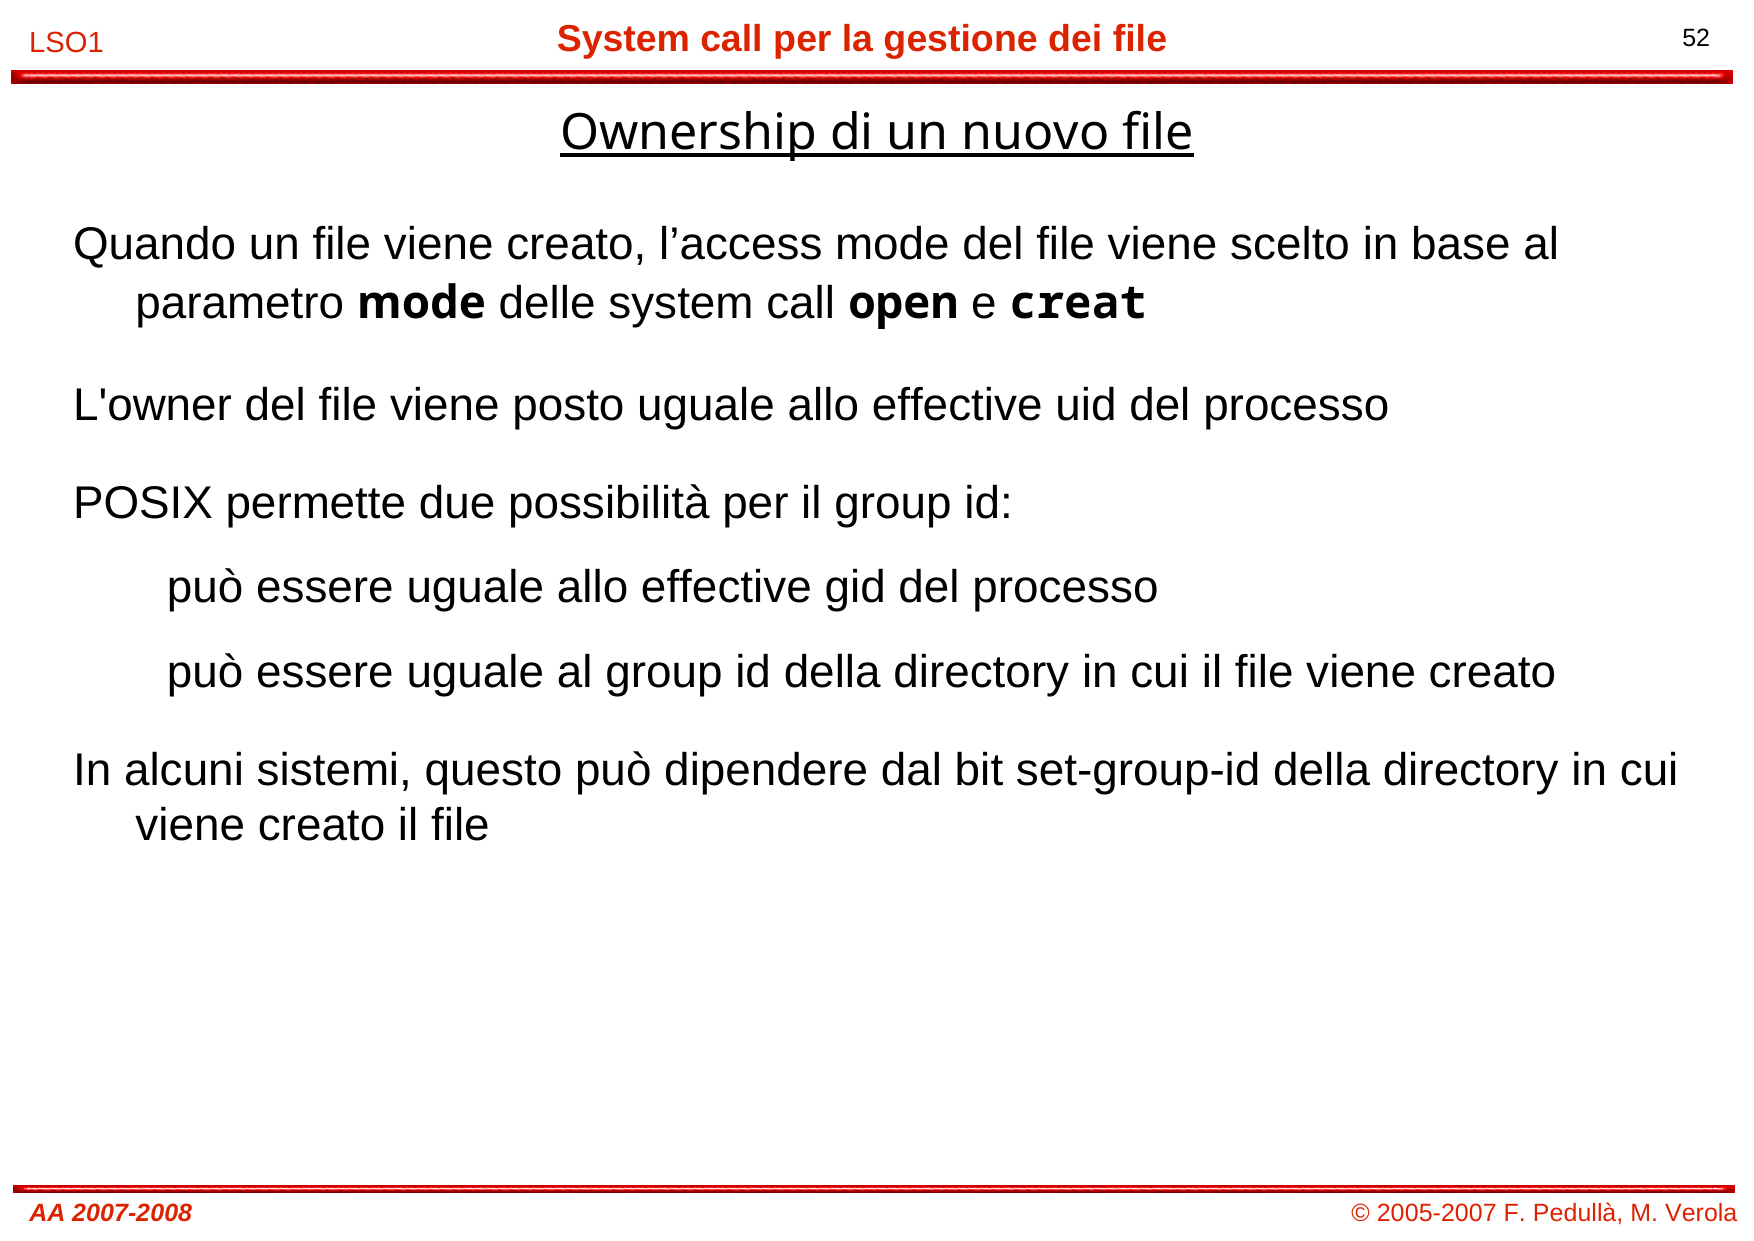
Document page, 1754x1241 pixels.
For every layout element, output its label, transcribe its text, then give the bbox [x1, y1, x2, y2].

picture [11, 70, 1733, 84]
title Ownership di un nuovo file [474, 84, 1280, 180]
list Quando un file viene creato, l’access mode del file viene scelto in base al parametro mode delle system call open e creat L'owner del file viene posto uguale allo effective uid del processo POSIX permette due possibilità per il group id: può essere uguale allo effective gid del processo può essere uguale al group id della directory in cui il file viene creato In alcuni sistemi, questo può dipendere dal bit set-group-id della directory in cui viene creato il file [58, 206, 1696, 984]
picture [13, 1185, 1735, 1193]
